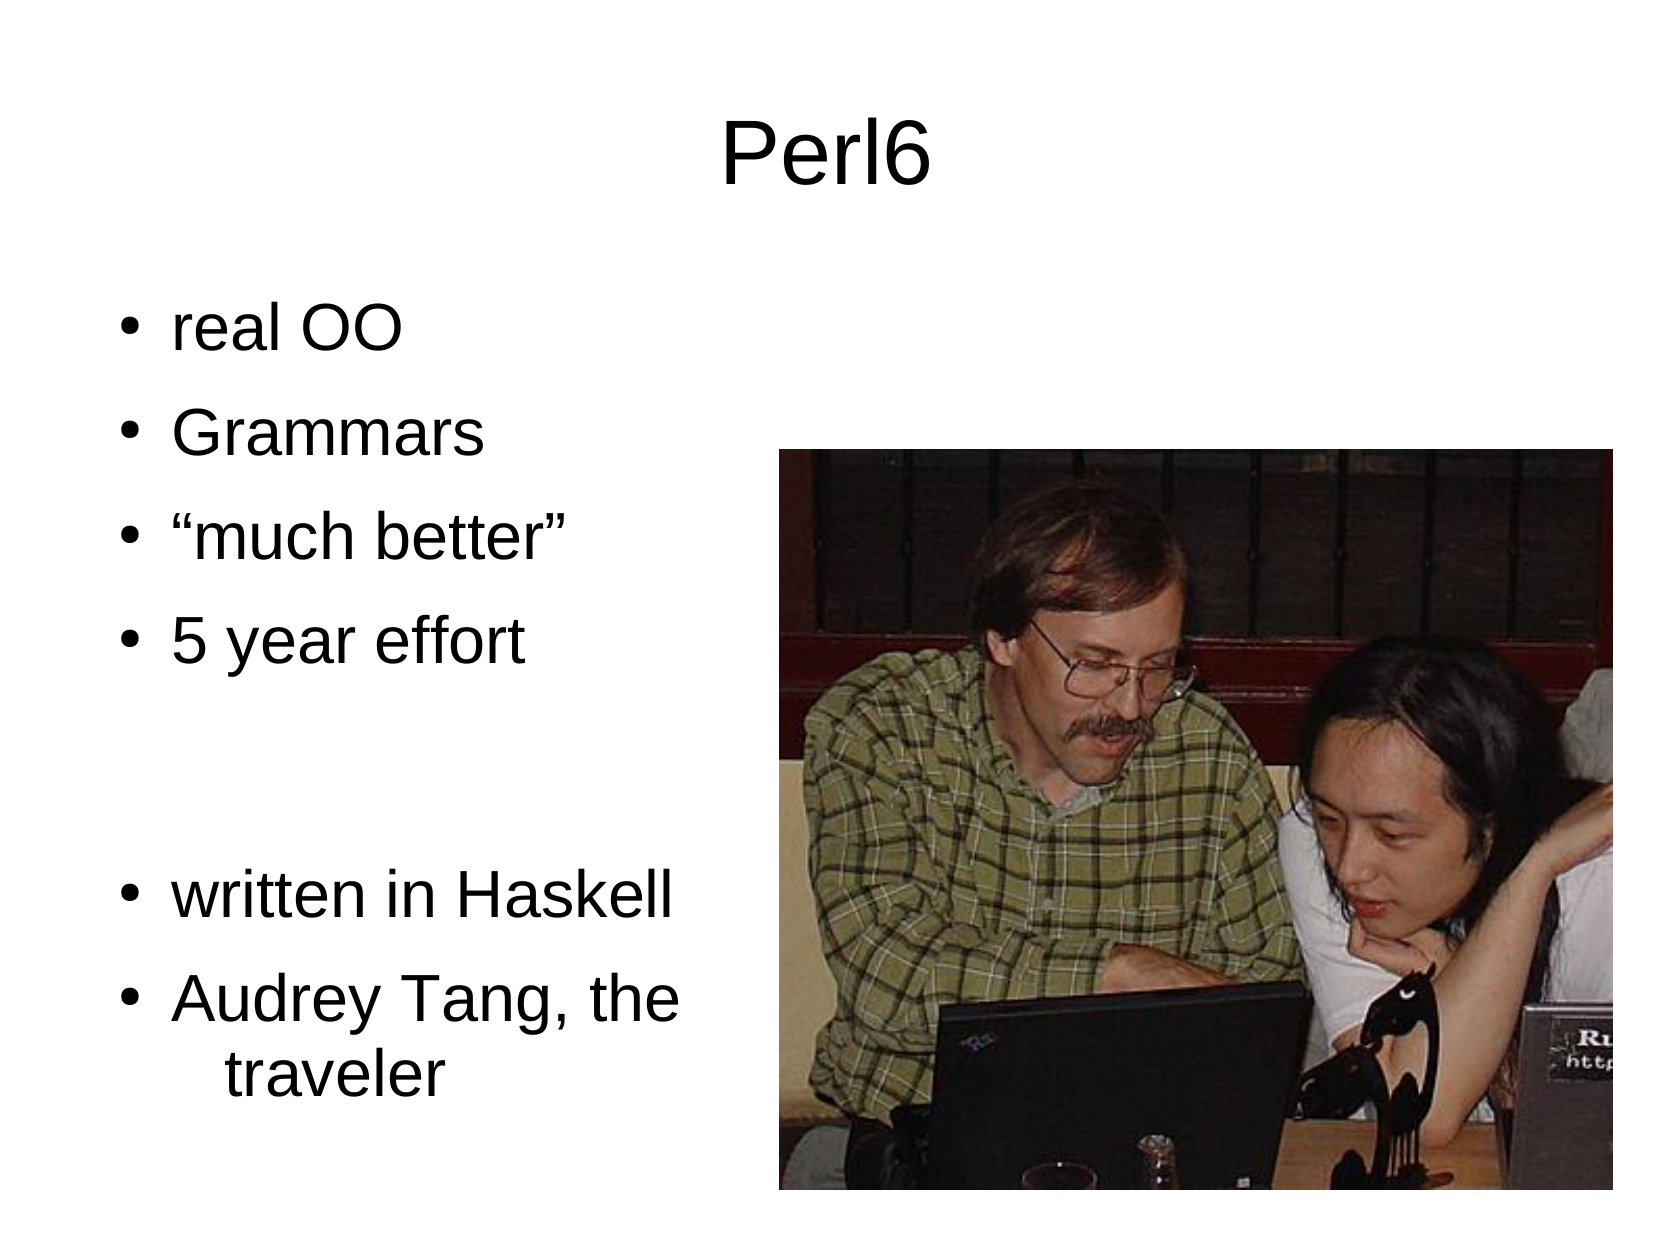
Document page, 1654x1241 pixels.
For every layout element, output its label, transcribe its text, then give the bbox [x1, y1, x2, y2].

list real OO Grammars “much better” 5 year effort written in Haskell Audrey Tang, the traveler [82, 290, 809, 1109]
title Perl6 [82, 49, 1571, 257]
picture [779, 449, 1613, 1190]
